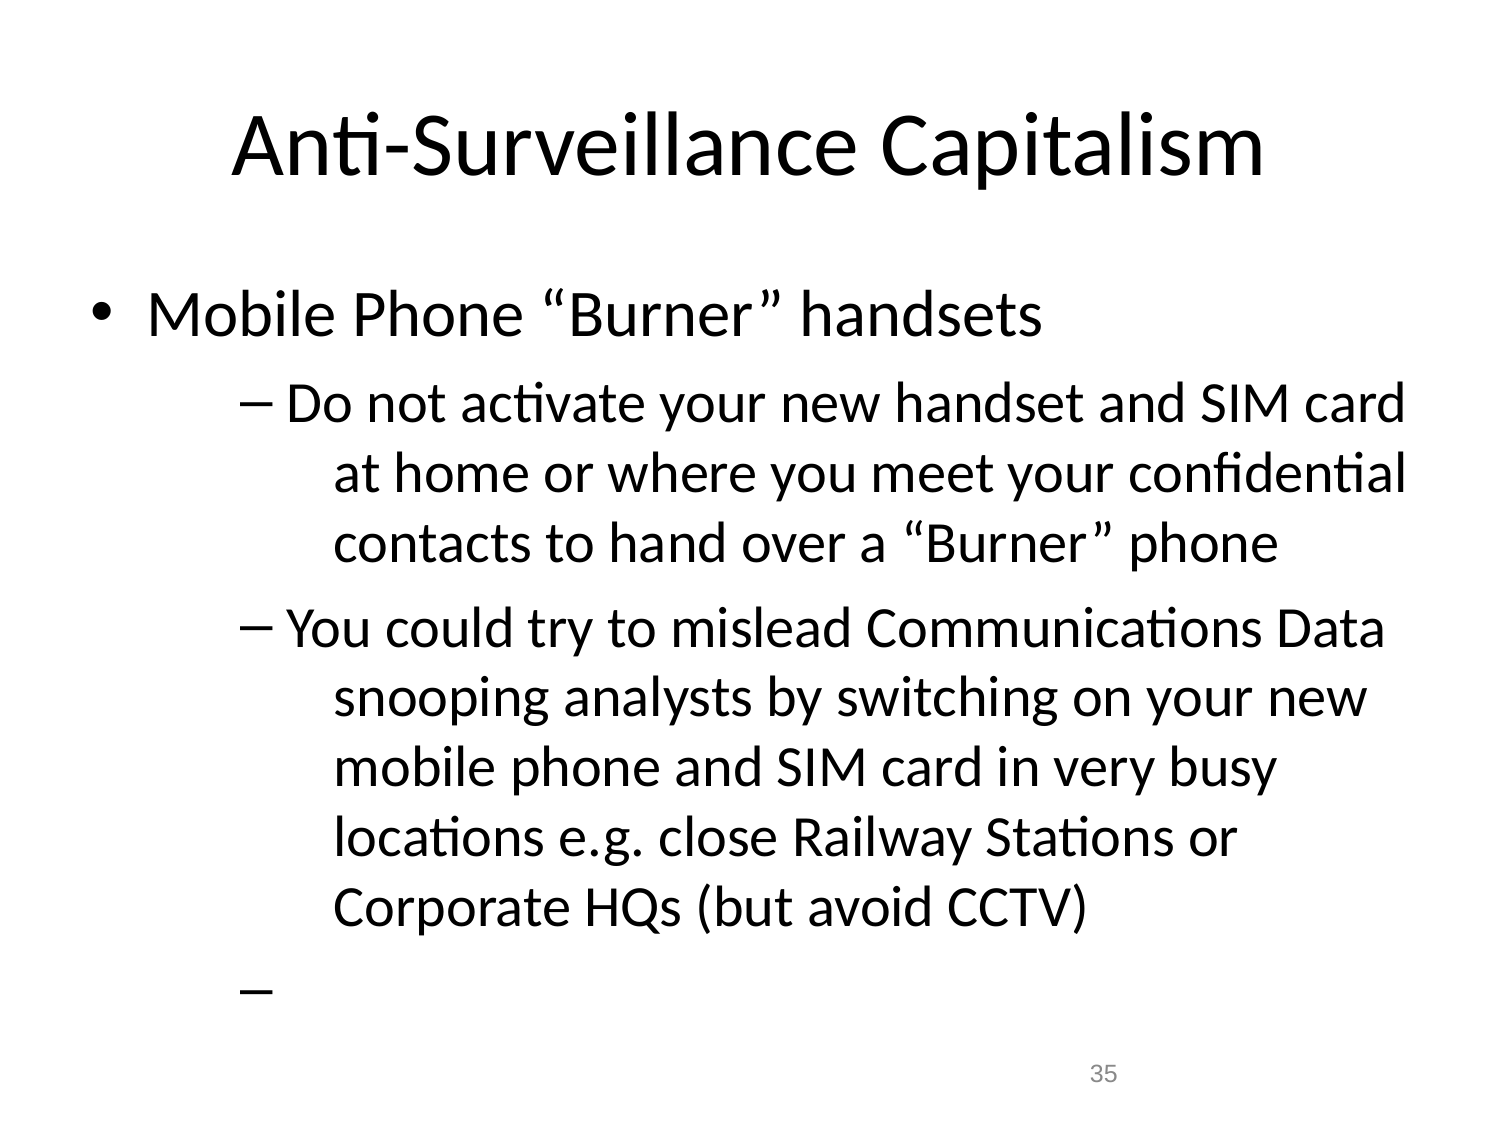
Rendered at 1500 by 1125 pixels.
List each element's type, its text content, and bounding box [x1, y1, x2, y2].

text_box 27 [1074, 1042, 1426, 1103]
list Mobile Phone “Burner” handsets Do not activate your new handset and SIM card at home or where you meet your confidential contacts to hand over a “Burner” phone You could try to mislead Communications Data snooping analysts by switching on your new mobile phone and SIM card in very busy locations e.g. close Railway Stations or Corporate HQs (but avoid CCTV) [75, 262, 1426, 1005]
title Anti-Surveillance Capitalism [75, 45, 1426, 233]
